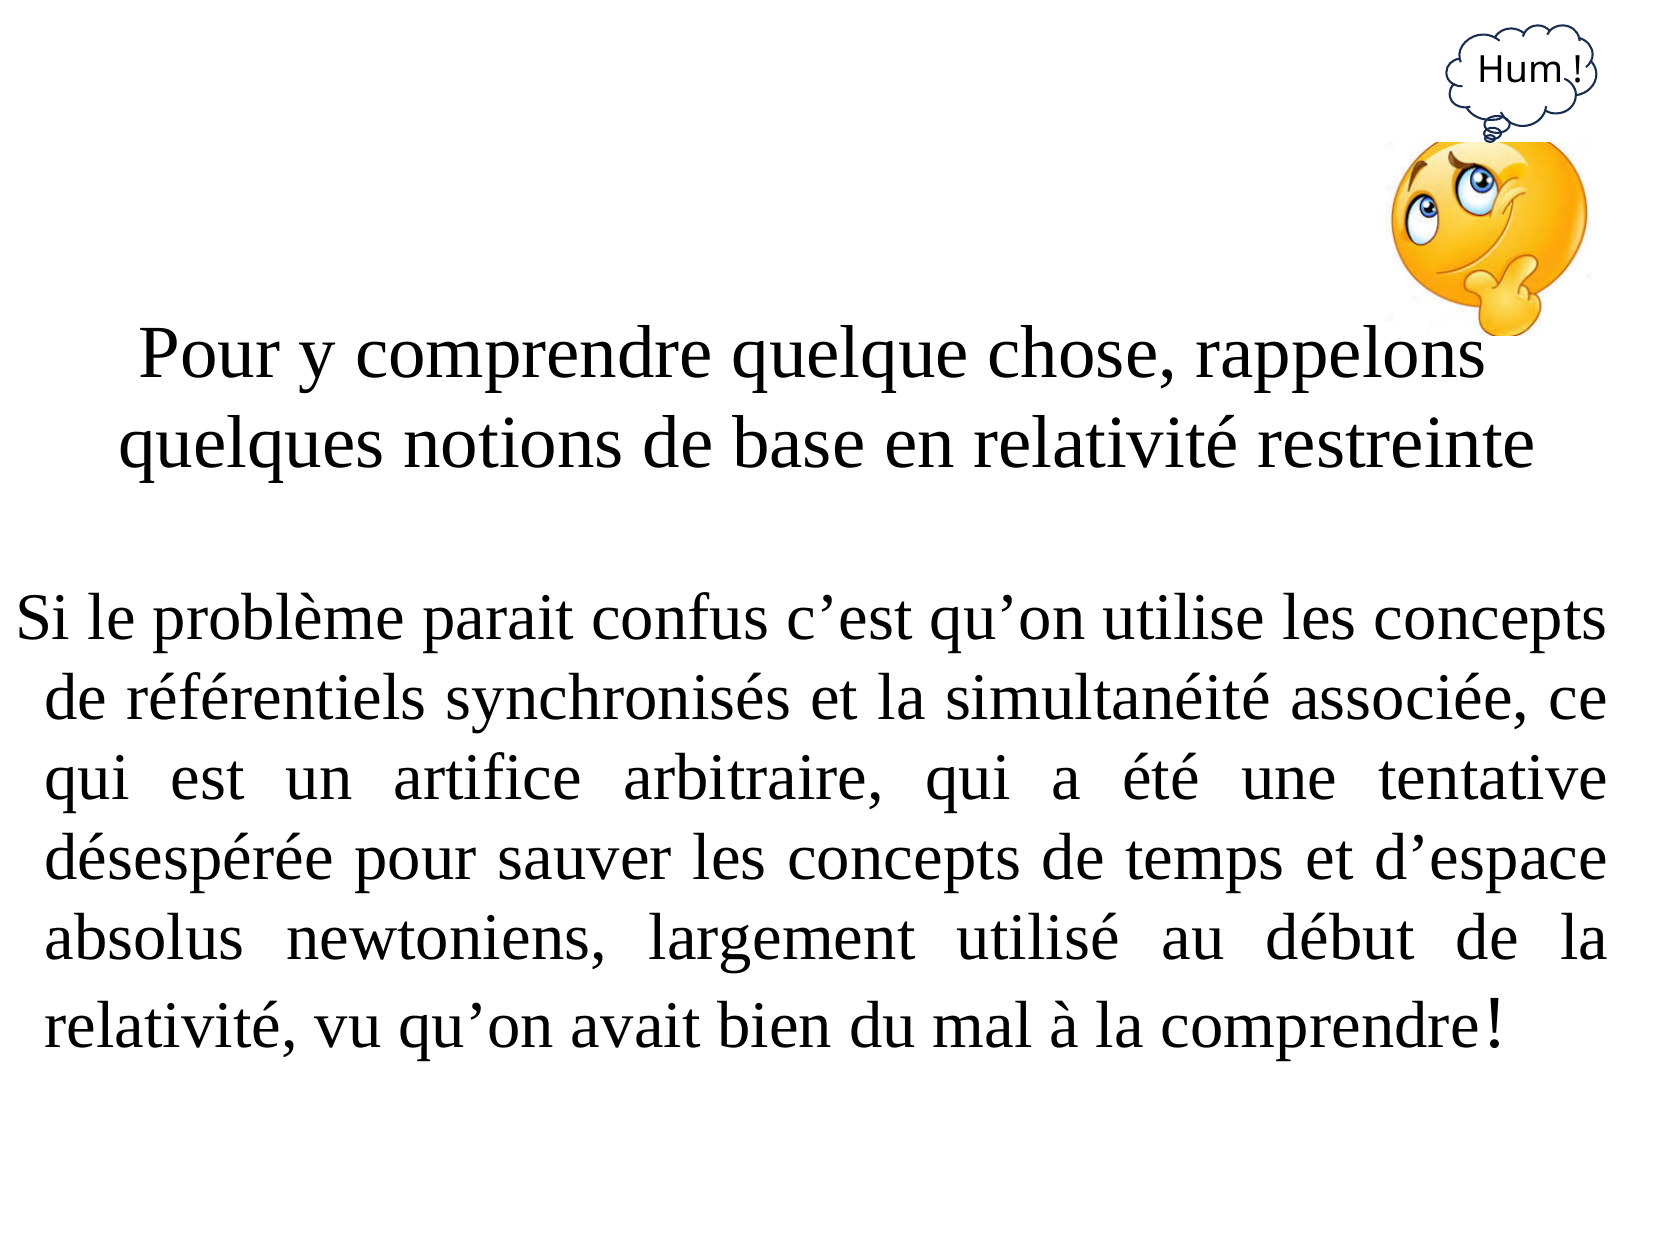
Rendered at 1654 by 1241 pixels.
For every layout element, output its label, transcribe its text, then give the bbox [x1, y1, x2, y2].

text_box Hum ! [1462, 37, 1624, 98]
picture [1385, 142, 1594, 336]
text_box Pour y comprendre quelque chose, rappelons quelques notions de base en relativité restreinte Si le problème parait confus c’est qu’on utilise les concepts de référentiels synchronisés et la simultanéité associée, ce qui est un artifice arbitraire, qui a été une tentative désespérée pour sauver les concepts de temps et d’espace absolus newtoniens, largement utilisé au début de la relativité, vu qu’on avait bien du mal à la comprendre! [0, 25, 1627, 1172]
